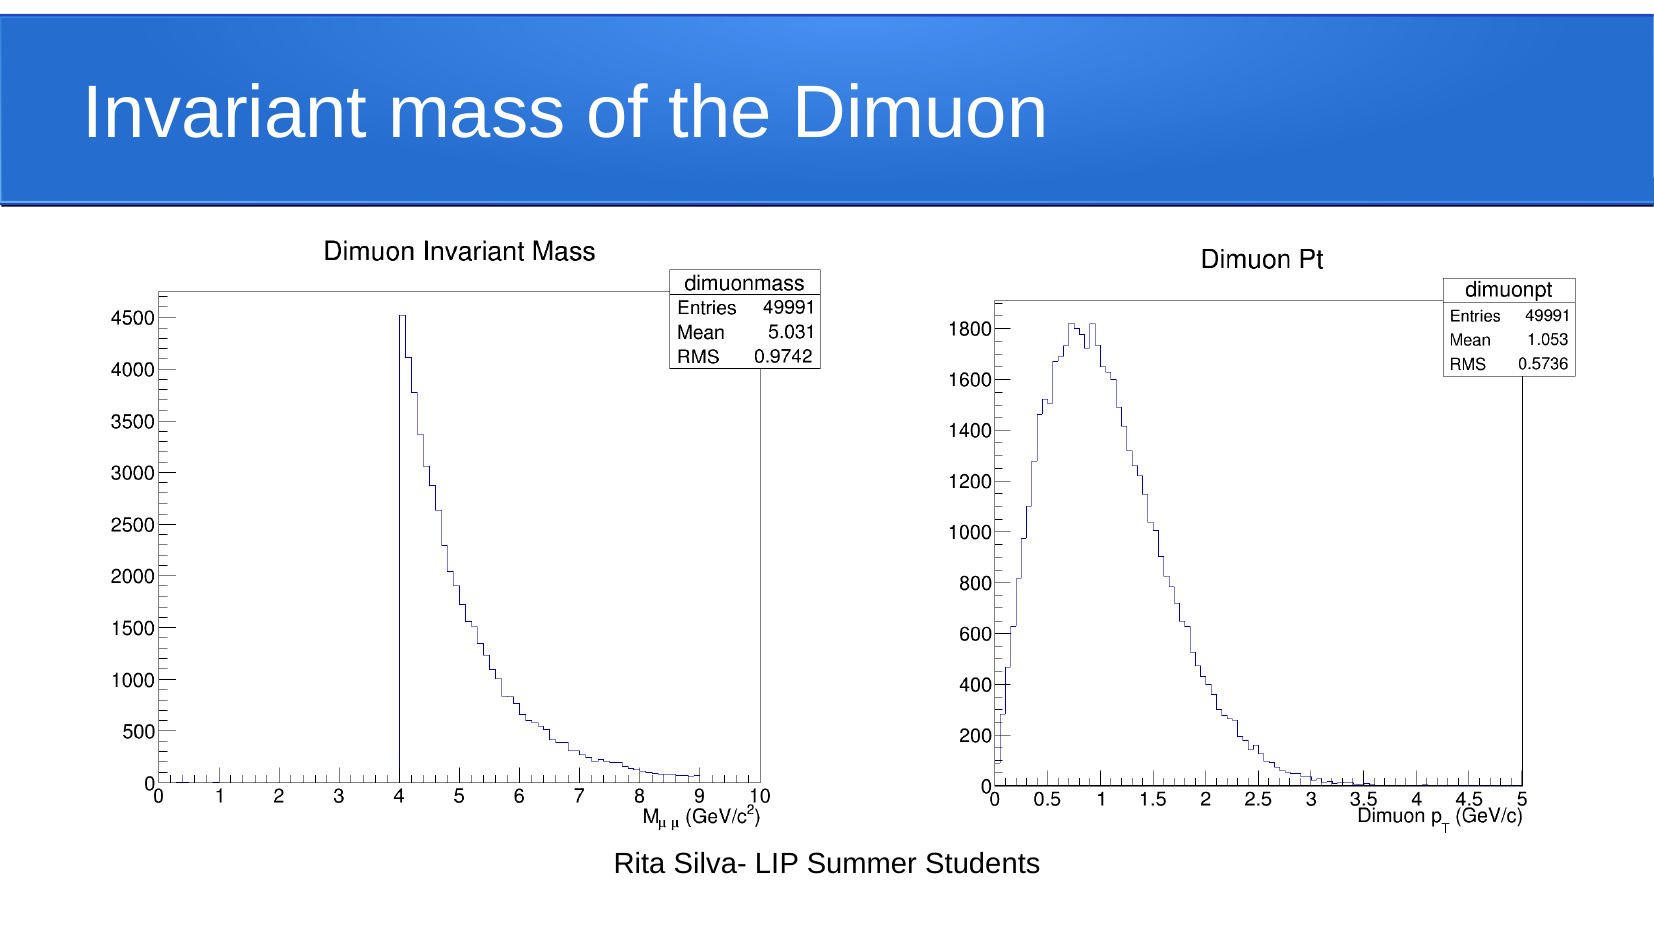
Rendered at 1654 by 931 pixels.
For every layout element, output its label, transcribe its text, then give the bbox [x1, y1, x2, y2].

picture [94, 231, 829, 839]
picture [933, 242, 1583, 839]
title Invariant mass of the Dimuon [82, 35, 1235, 189]
